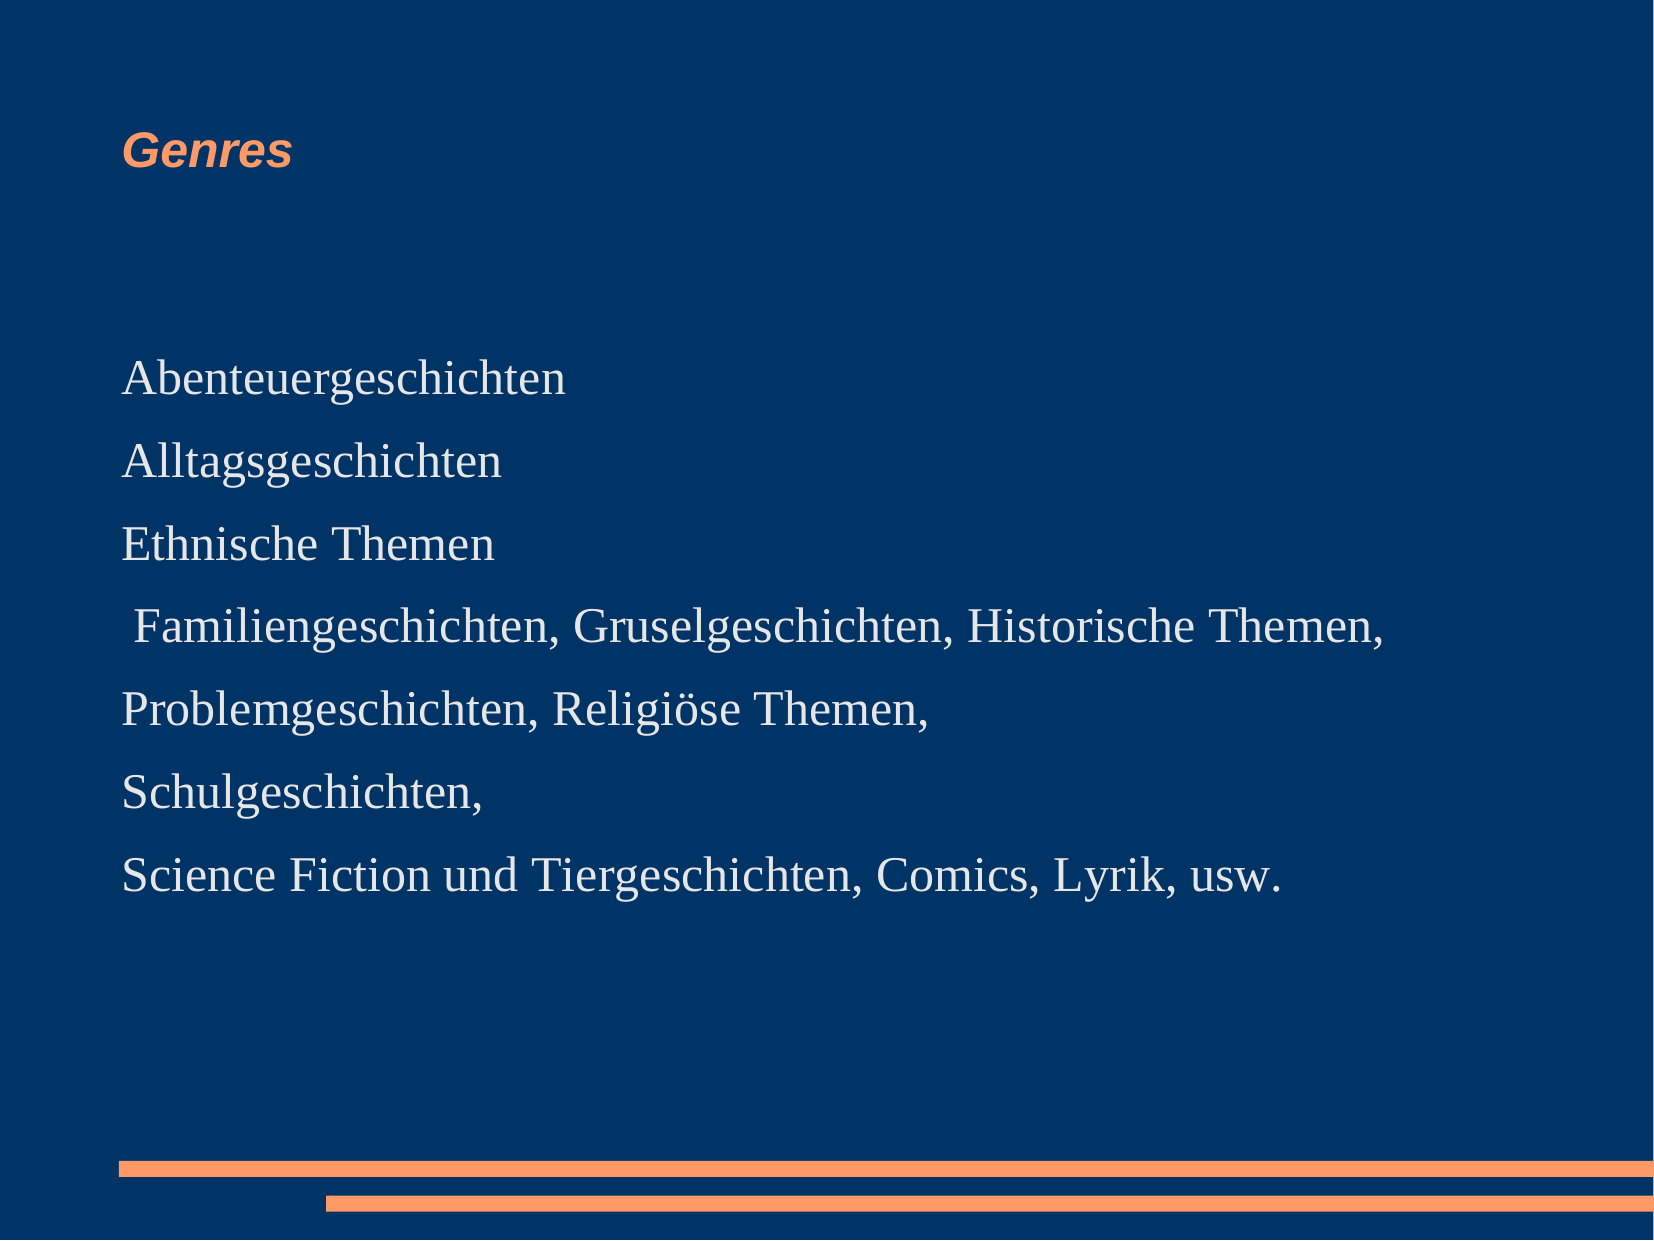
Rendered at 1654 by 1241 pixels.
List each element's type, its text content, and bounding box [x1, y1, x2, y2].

title Genres [121, 46, 1534, 254]
list Abenteuergeschichten Alltagsgeschichten Ethnische Themen Familiengeschichten, Gruselgeschichten, Historische Themen, Problemgeschichten, Religiöse Themen, Schulgeschichten, Science Fiction und Tiergeschichten, Comics, Lyrik, usw. [121, 322, 1561, 1132]
